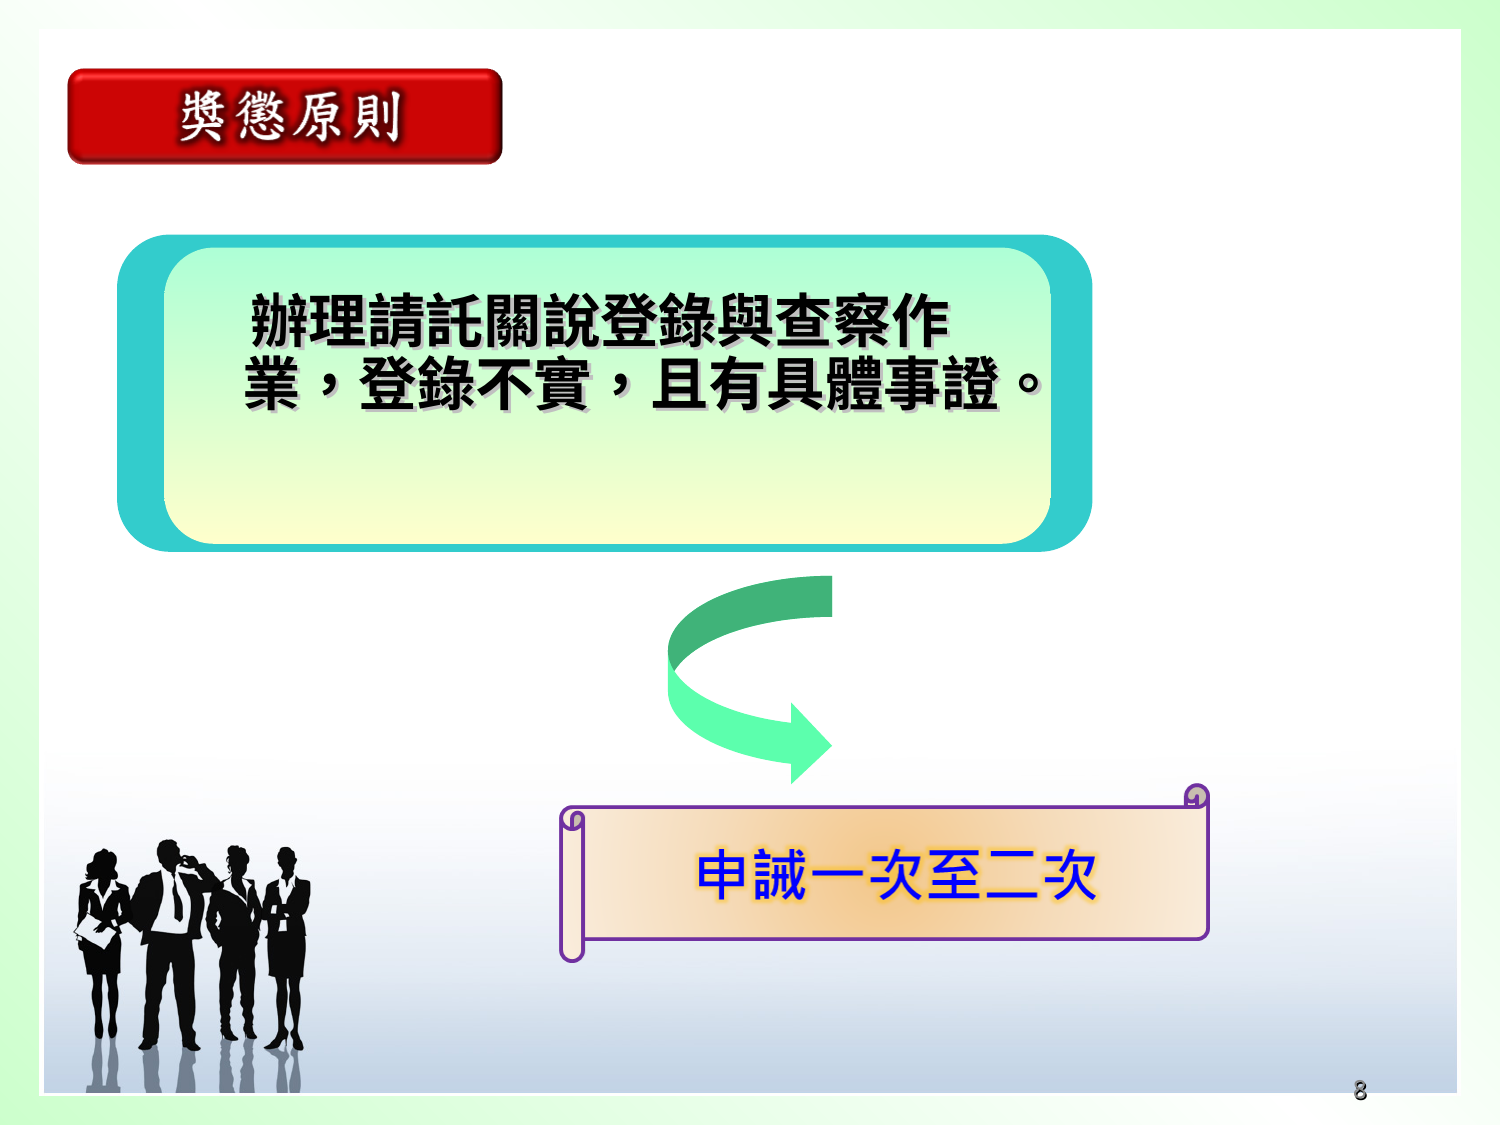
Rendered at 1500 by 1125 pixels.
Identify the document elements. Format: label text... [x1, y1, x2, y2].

text_box <編號> [1078, 1060, 1429, 1121]
text_box 辦理請託關說登錄與查察作業，登錄不實，且有具體事證。 [183, 284, 1016, 508]
picture [39, 29, 1461, 1096]
text_box [667, 575, 833, 785]
text_box [117, 234, 1093, 552]
